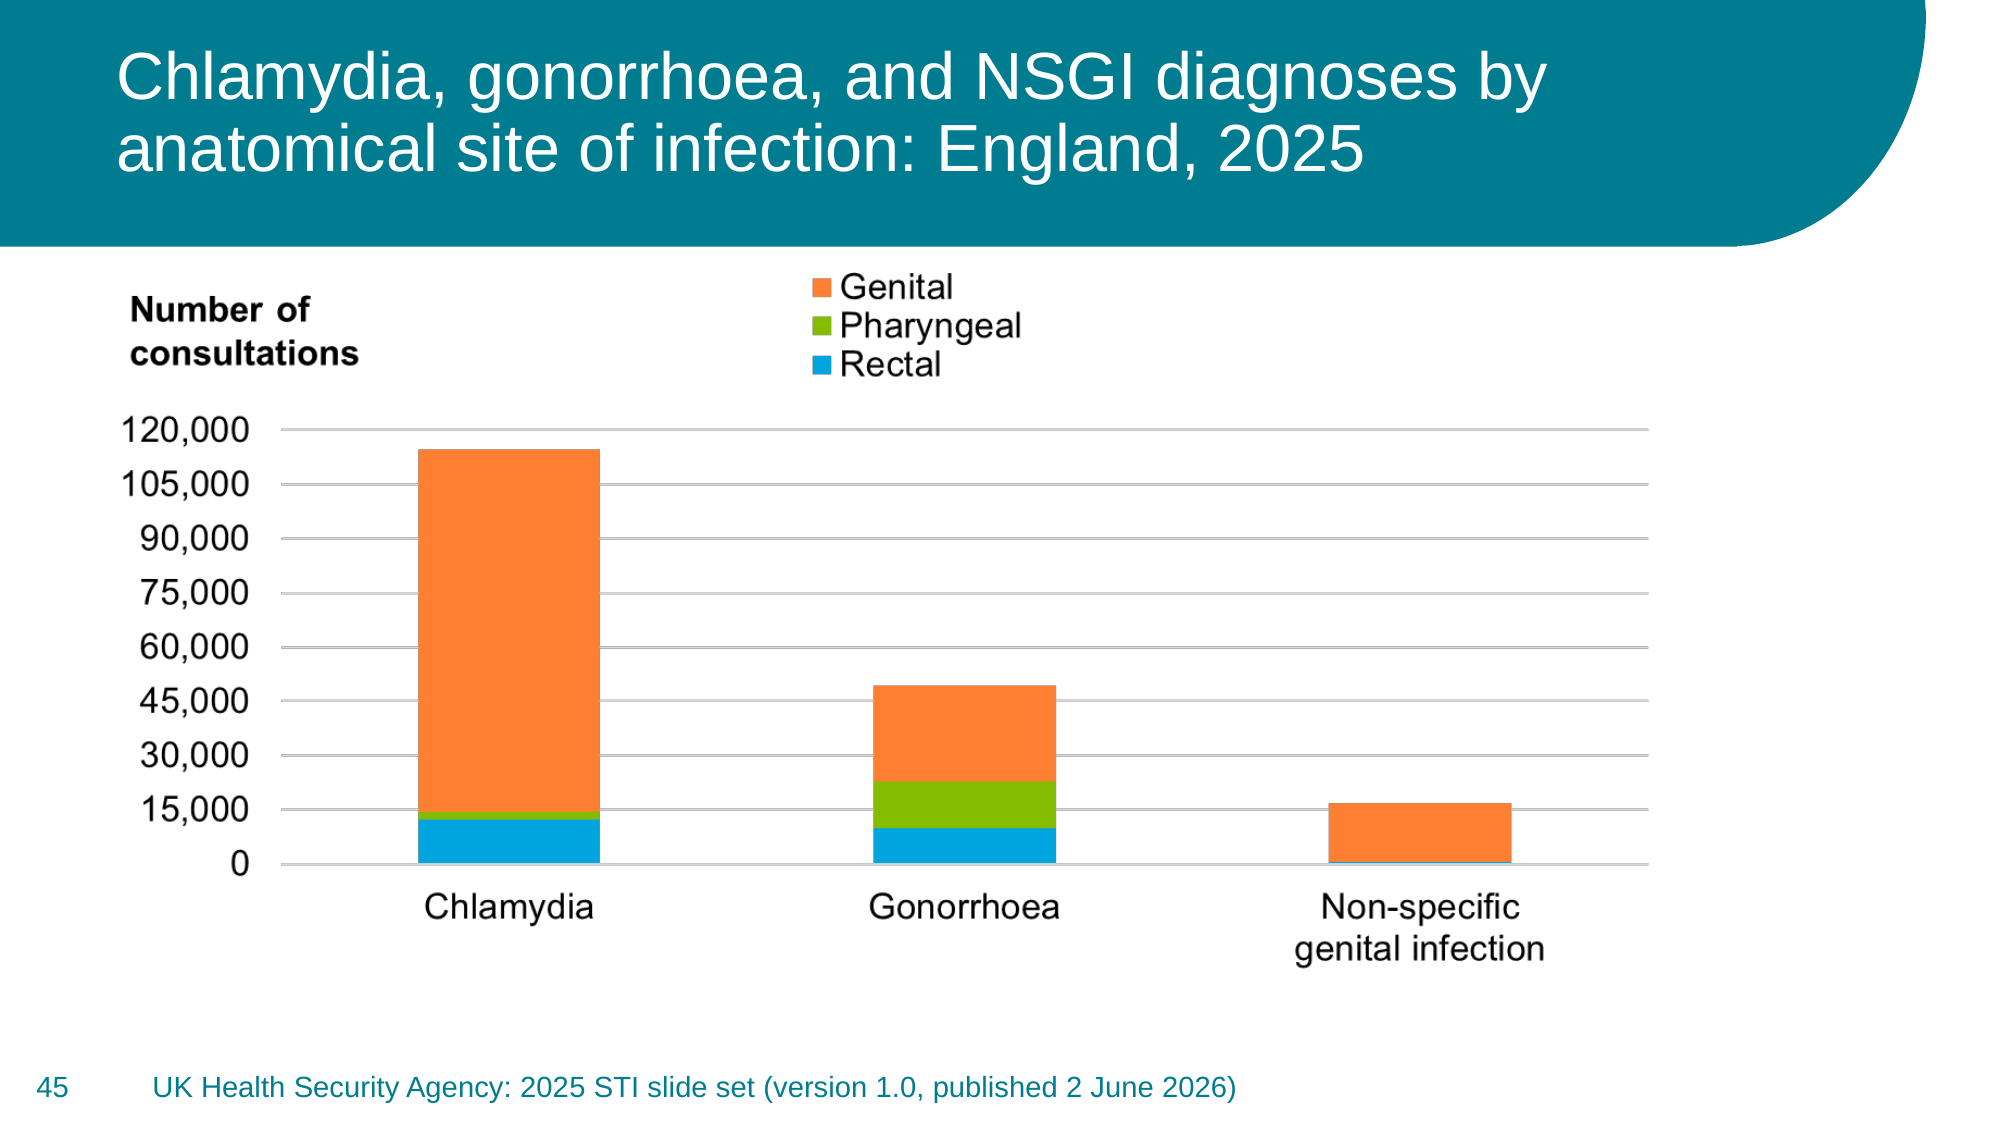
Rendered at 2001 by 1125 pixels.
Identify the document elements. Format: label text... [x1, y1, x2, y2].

title Chlamydia, gonorrhoea, and NSGI diagnoses by anatomical site of infection: England, 2025 [101, 34, 1747, 194]
text_box [21, 1056, 120, 1117]
text_box UK Health Security Agency: 2025 STI slide set (version 1.0, published 2 June 2026) [137, 1056, 1780, 1116]
picture [112, 259, 1658, 997]
